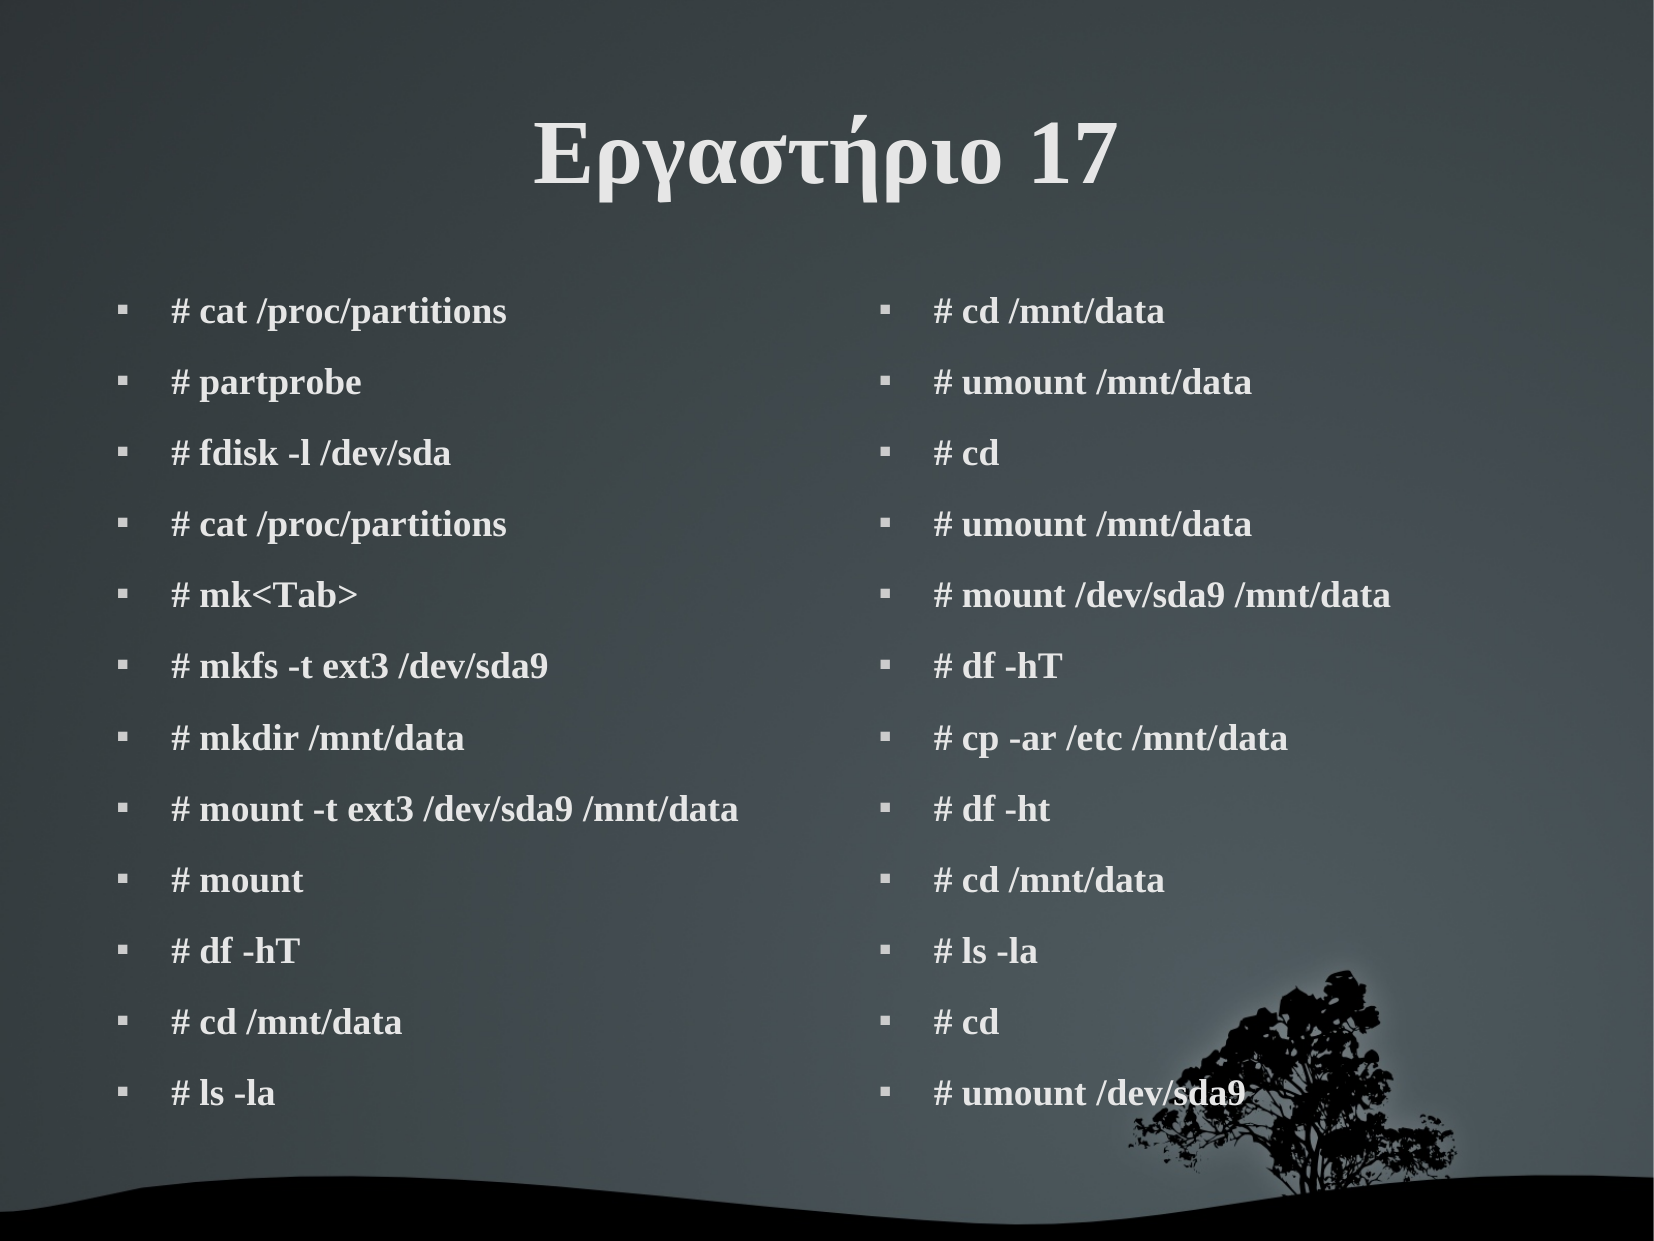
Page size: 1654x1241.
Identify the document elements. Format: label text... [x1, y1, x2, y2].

list # cd /mnt/data # umount /mnt/data # cd # umount /mnt/data # mount /dev/sda9 /mnt/data # df -hT # cp -ar /etc /mnt/data # df -ht # cd /mnt/data # ls -la # cd # umount /dev/sda9 [845, 290, 1572, 1204]
title Εργαστήριο 17 [82, 49, 1571, 257]
picture [0, 0, 1654, 1241]
list # cat /proc/partitions # partprobe # fdisk -l /dev/sda # cat /proc/partitions # mk<Tab> # mkfs -t ext3 /dev/sda9 # mkdir /mnt/data # mount -t ext3 /dev/sda9 /mnt/data # mount # df -hT # cd /mnt/data # ls -la [82, 290, 809, 1204]
